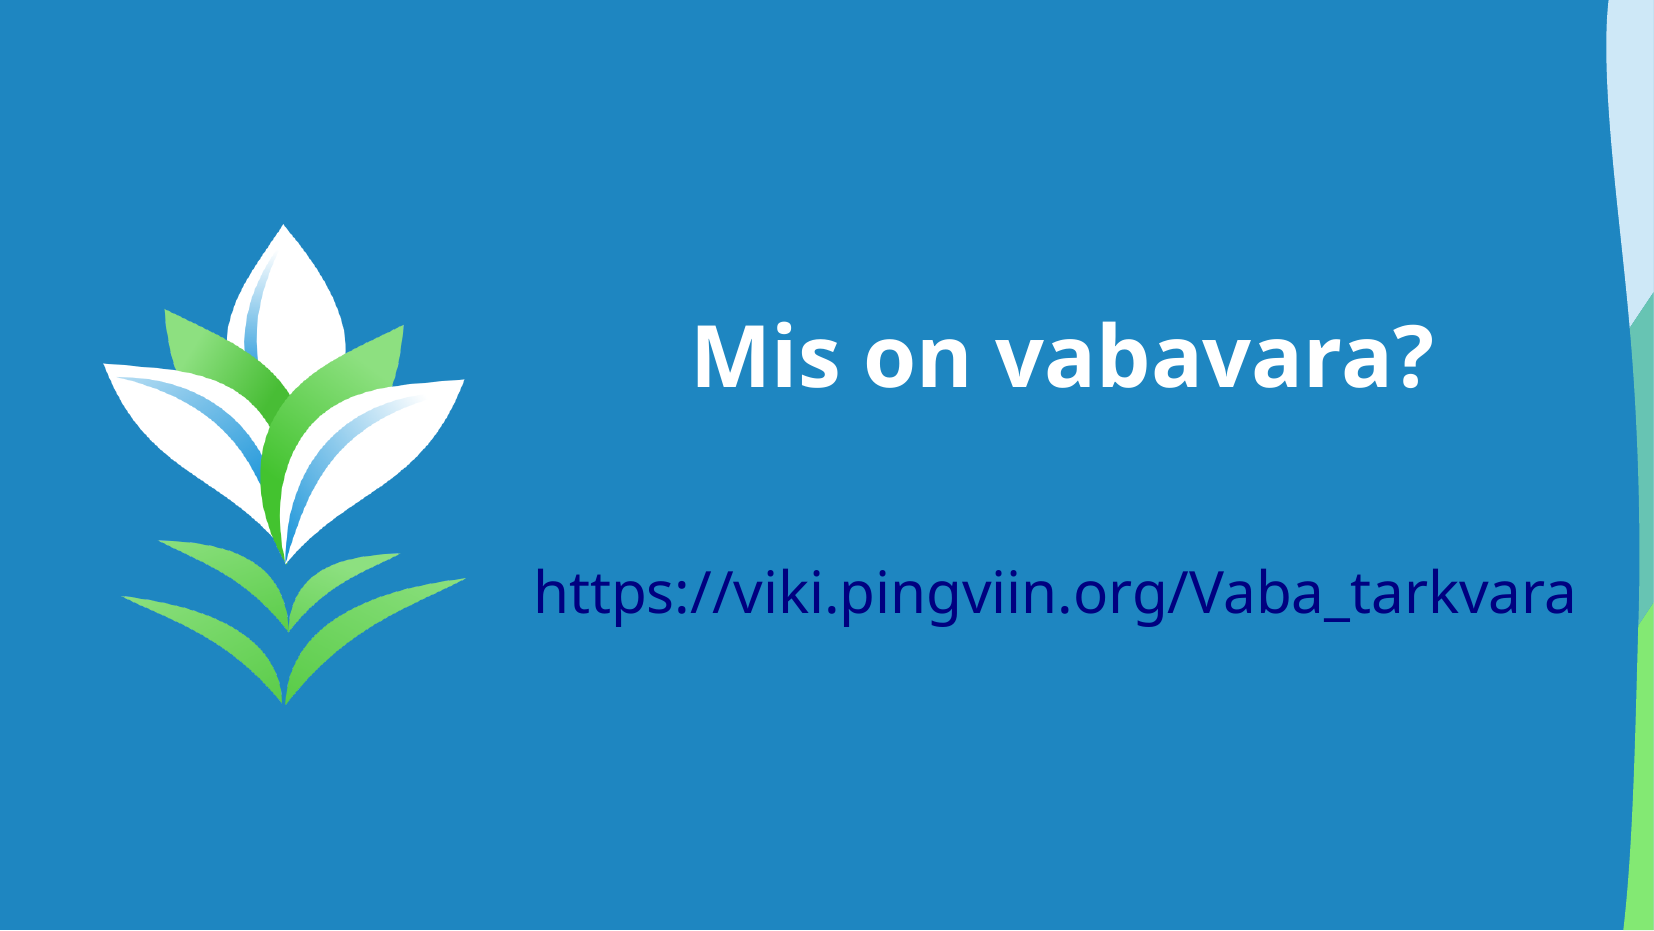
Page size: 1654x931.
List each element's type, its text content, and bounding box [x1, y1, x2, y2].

picture [103, 224, 466, 706]
subtitle https://viki.pingviin.org/Vaba_tarkvara [531, 442, 1595, 739]
title Mis on vabavara? [531, 295, 1595, 414]
